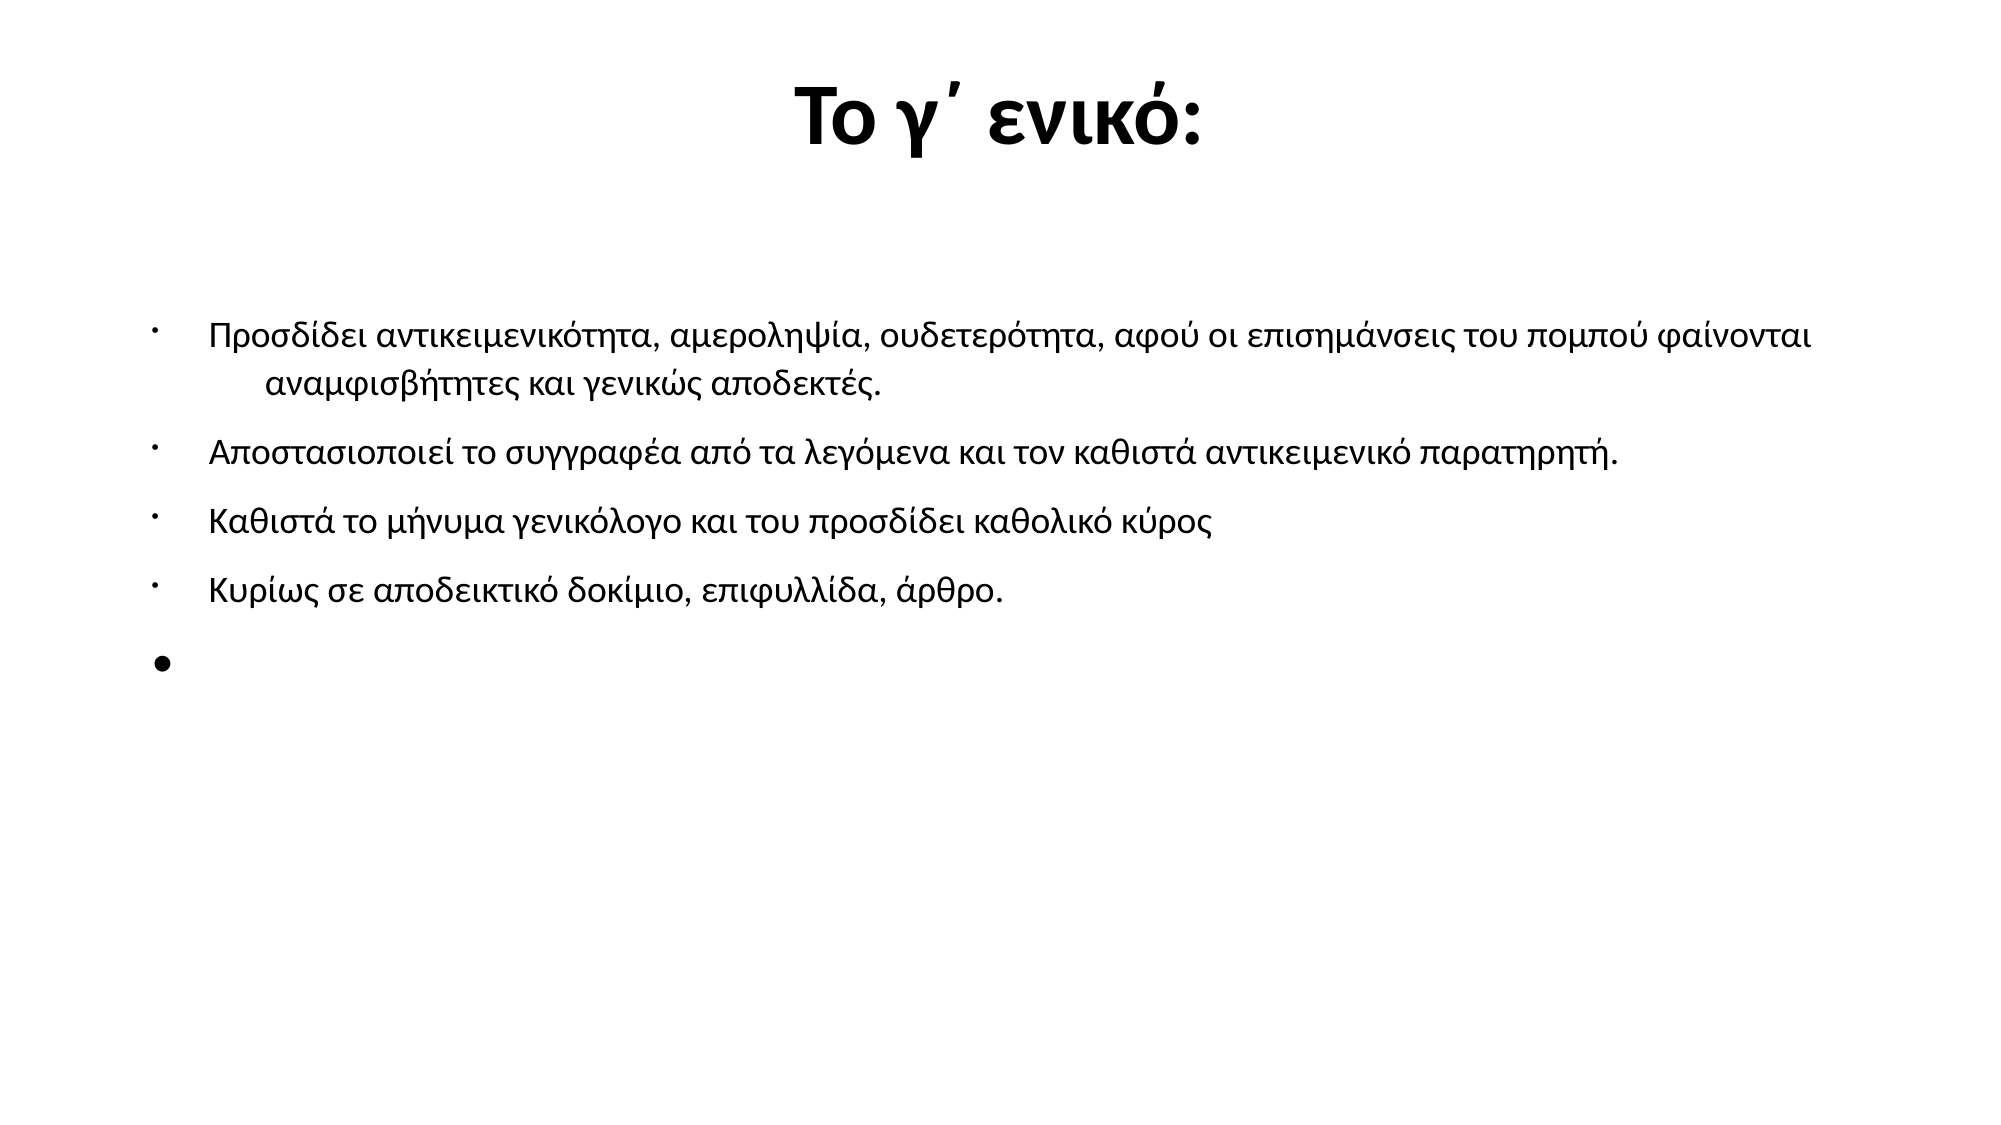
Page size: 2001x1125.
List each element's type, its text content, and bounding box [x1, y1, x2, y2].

title Το γ΄ ενικό: [137, 59, 1863, 278]
list Προσδίδει αντικειμενικότητα, αμεροληψία, ουδετερότητα, αφού οι επισημάνσεις του πομπού φαίνονται αναμφισβήτητες και γενικώς αποδεκτές. Αποστασιοποι­εί το συγγραφέα από τα λεγόμενα και τον καθιστά αντικειμενικό παρατηρητή. Καθιστά το μήνυμα γενικόλογο και του προσδίδει καθολικό κύρος Κυρίως σε αποδεικτικό δοκίμιο, επιφυλλίδα, άρθρο. [137, 299, 1863, 1014]
